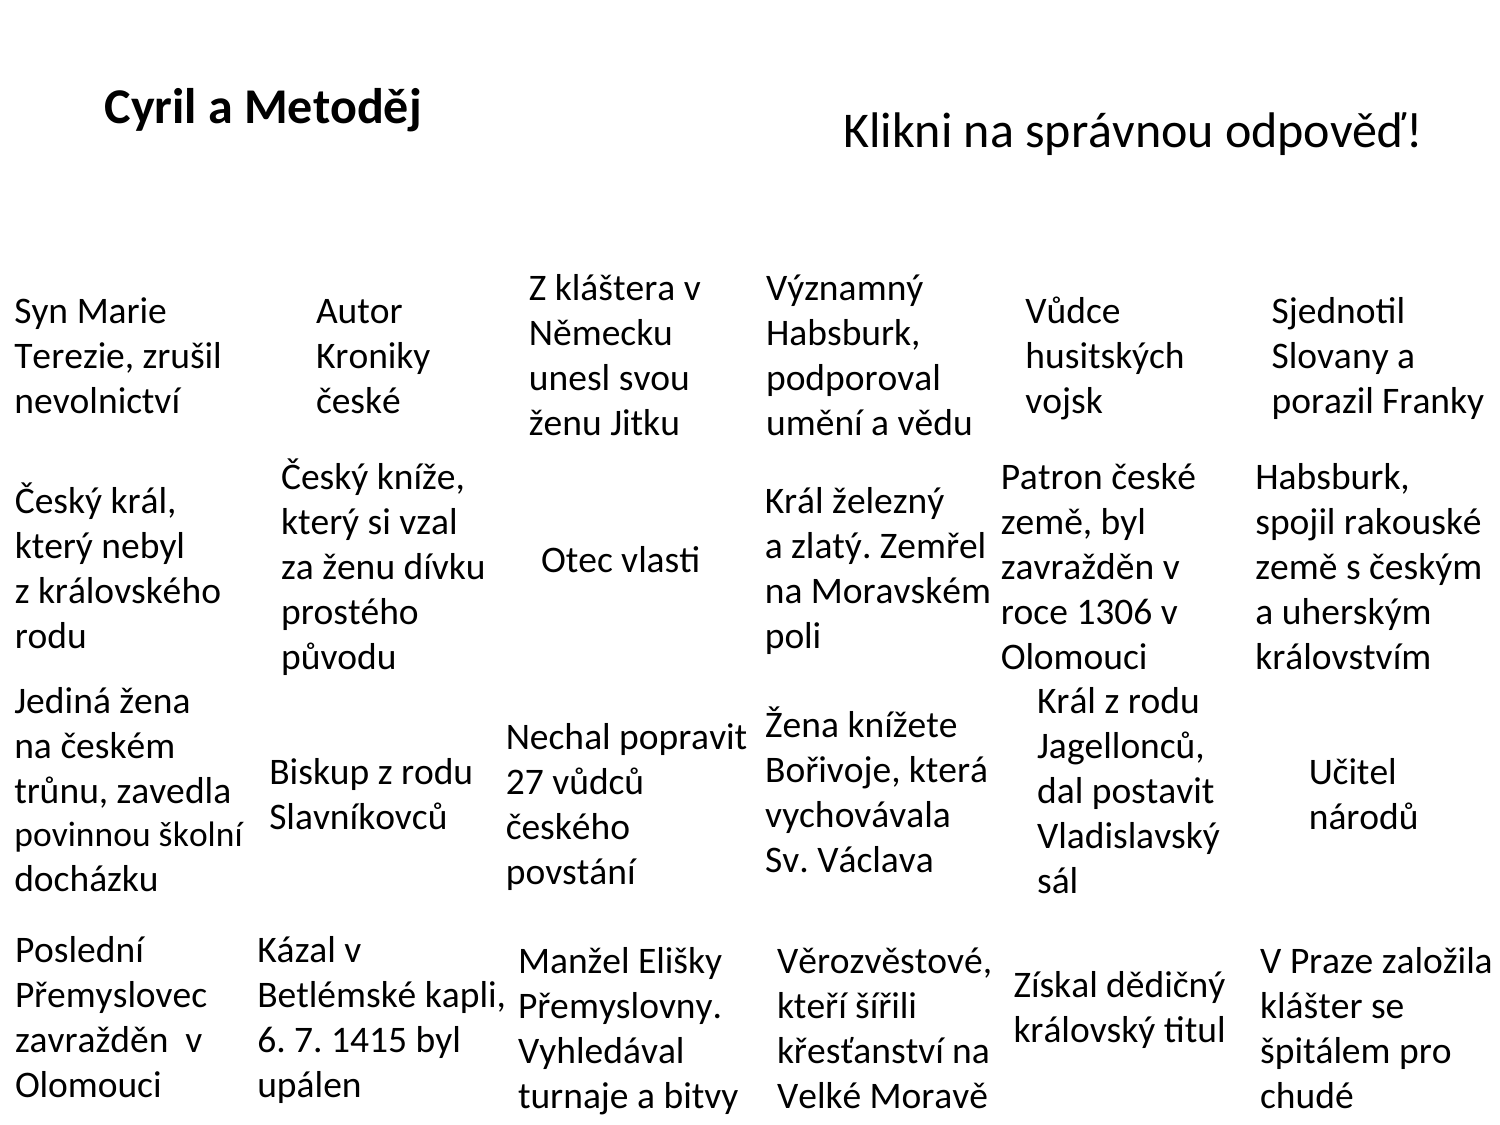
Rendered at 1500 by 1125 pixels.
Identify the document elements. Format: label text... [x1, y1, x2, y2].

text_box Klikni na správnou odpověď! [828, 90, 1438, 166]
table_cell [1000, 685, 1022, 901]
table_cell [750, 677, 1000, 692]
table_cell [750, 664, 985, 677]
table_header [1250, 229, 1500, 453]
table_cell [259, 677, 500, 901]
text_box Král z rodu Jagellonců, dal postavit Vladislavský sál [1022, 668, 1235, 910]
table_header [250, 229, 500, 453]
text_box Český král, který nebyl z královského rodu [0, 467, 237, 664]
table_cell [1212, 453, 1240, 677]
table_cell [750, 453, 985, 467]
text_box Manžel Elišky Přemyslovny. Vyhledával turnaje a bitvy [503, 928, 754, 1124]
text_box Nechal popravit 27 vůdců českého povstání [491, 704, 763, 900]
text_box Z kláštera v Německu unesl svou ženu Jitku [514, 255, 725, 451]
table_cell [750, 901, 1000, 1125]
table_cell [750, 888, 1000, 901]
table_cell [1000, 901, 1250, 952]
text_box Věrozvěstové, kteří šířili křesťanství na Velké Moravě [762, 928, 1008, 1124]
text_box Patron české země, byl zavražděn v roce 1306 v Olomouci [985, 444, 1212, 685]
table_cell [501, 453, 750, 677]
text_box Poslední Přemyslovec zavražděn v Olomouci [0, 916, 232, 1125]
text_box Vůdce husitských vojsk [1010, 278, 1200, 430]
text_box Kázal v Betlémské kapli, 6. 7. 1415 byl upálen [242, 916, 522, 1113]
table_cell [1235, 677, 1250, 901]
table_cell [500, 901, 750, 928]
text_box V Praze založila klášter se špitálem pro chudé [1237, 928, 1500, 1124]
table_header [0, 229, 250, 453]
text_box Habsburk, spojil rakouské země s českým a uherským královstvím [1240, 444, 1498, 685]
table_cell [250, 453, 266, 677]
table_cell [1250, 677, 1500, 901]
text_box Český kníže, který si vzal za ženu dívku prostého původu [266, 444, 501, 685]
text_box Učitel národů [1294, 739, 1434, 846]
table_cell [250, 901, 500, 916]
text_box Cyril a Metoděj [89, 66, 438, 142]
table_cell [0, 453, 250, 668]
text_box Získal dědičný královský titul [998, 952, 1237, 1058]
table_cell [250, 1113, 500, 1125]
table_cell [0, 907, 250, 1125]
text_box Biskup z rodu Slavníkovců [254, 739, 489, 846]
table_header [1000, 229, 1250, 453]
text_box Jediná žena na českém trůnu, zavedla povinnou školní docházku [0, 668, 259, 907]
text_box Žena knížete Bořivoje, která vychovávala Sv. Václava [750, 692, 1004, 888]
text_box Významný Habsburk, podporoval umění a vědu [751, 255, 988, 451]
text_box Otec vlasti [526, 527, 716, 588]
table_cell [1250, 901, 1500, 928]
text_box Král železný a zlatý. Zemřel na Moravském poli [749, 467, 985, 664]
text_box Sjednotil Slovany a porazil Franky [1256, 278, 1500, 430]
table_header [750, 229, 1000, 453]
table_header [500, 229, 750, 453]
table_cell [1000, 1058, 1250, 1125]
table_cell [500, 1113, 750, 1125]
table_cell [500, 677, 750, 704]
text_box Autor Kroniky české [301, 278, 446, 430]
text_box Syn Marie Terezie, zrušil nevolnictví [0, 278, 237, 430]
